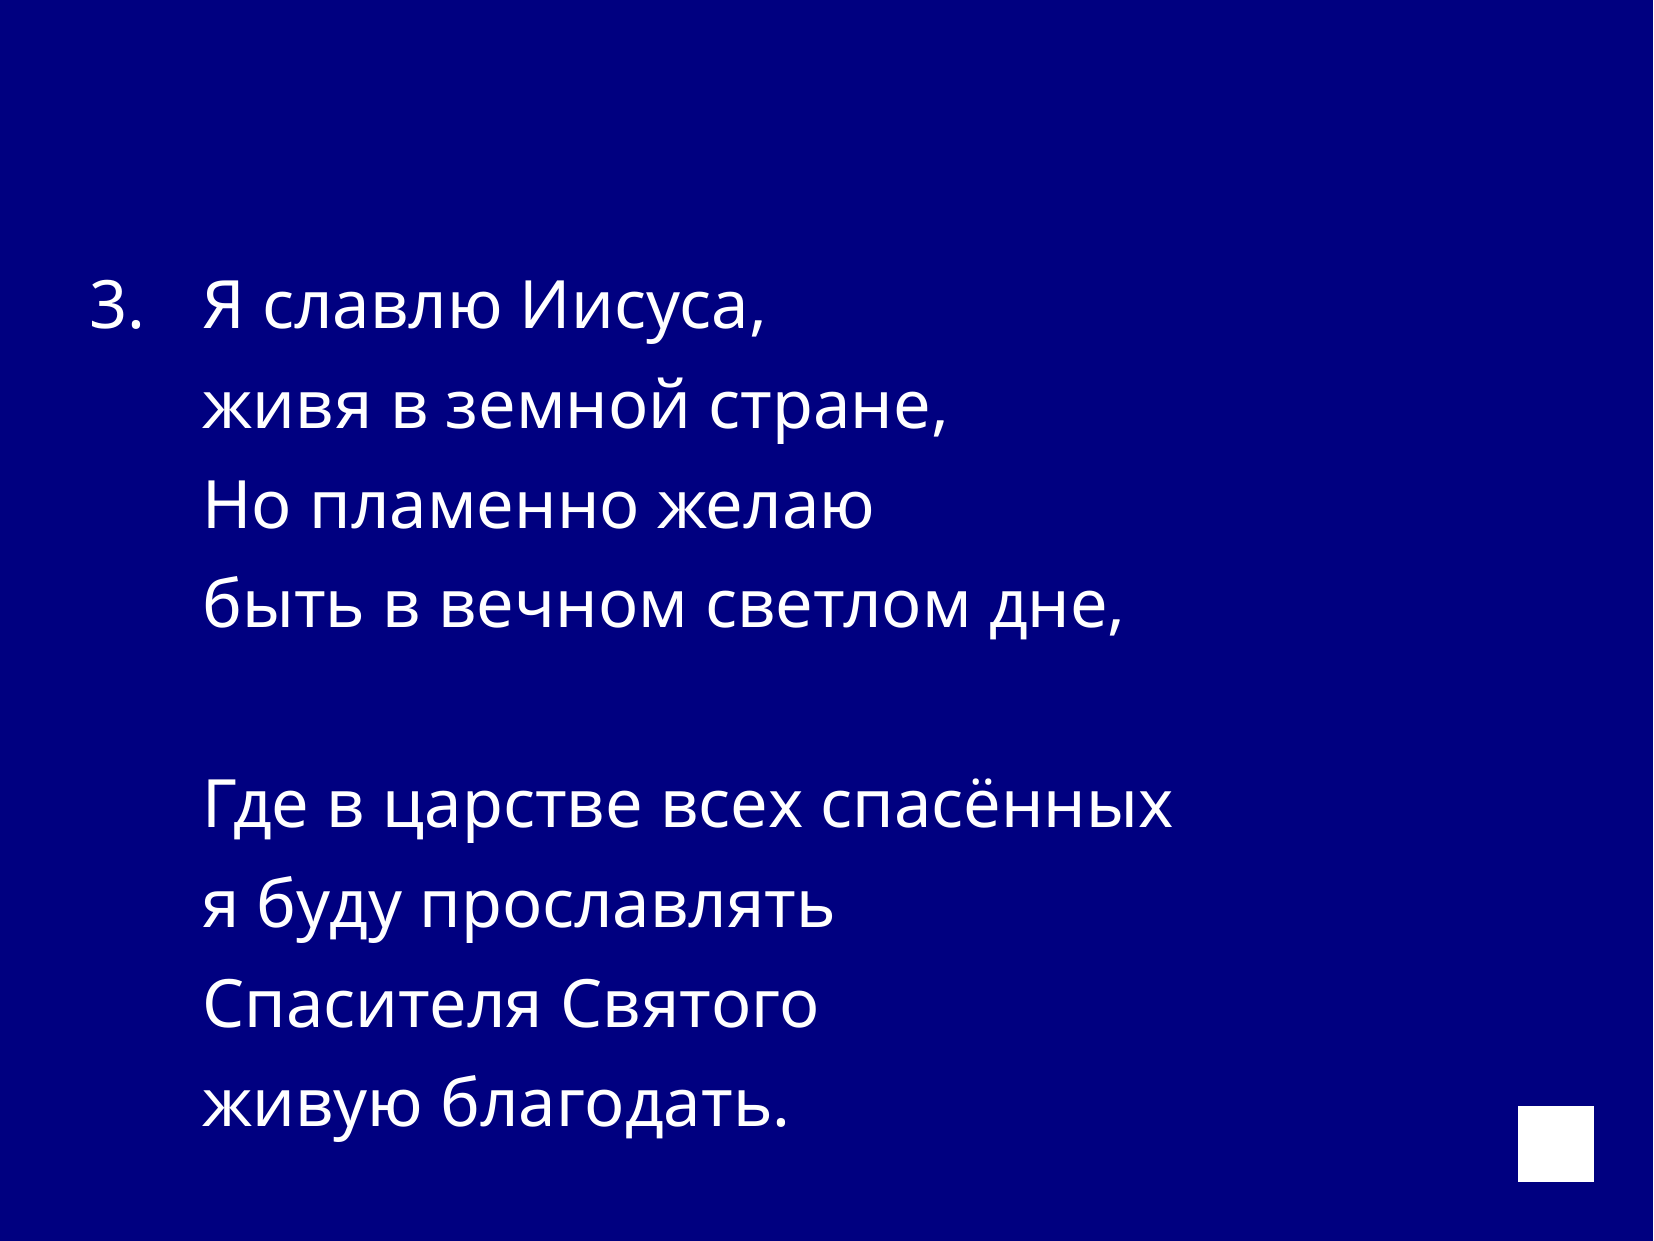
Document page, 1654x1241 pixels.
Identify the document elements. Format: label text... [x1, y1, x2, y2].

text_box 3. Я славлю Иисуса, живя в земной стране, Но пламенно желаю быть в вечном светлом дне, Где в царстве всех спасённых я буду прославлять Спасителя Святого живую благодать. [75, 150, 1576, 1163]
text_box [1518, 1106, 1594, 1182]
